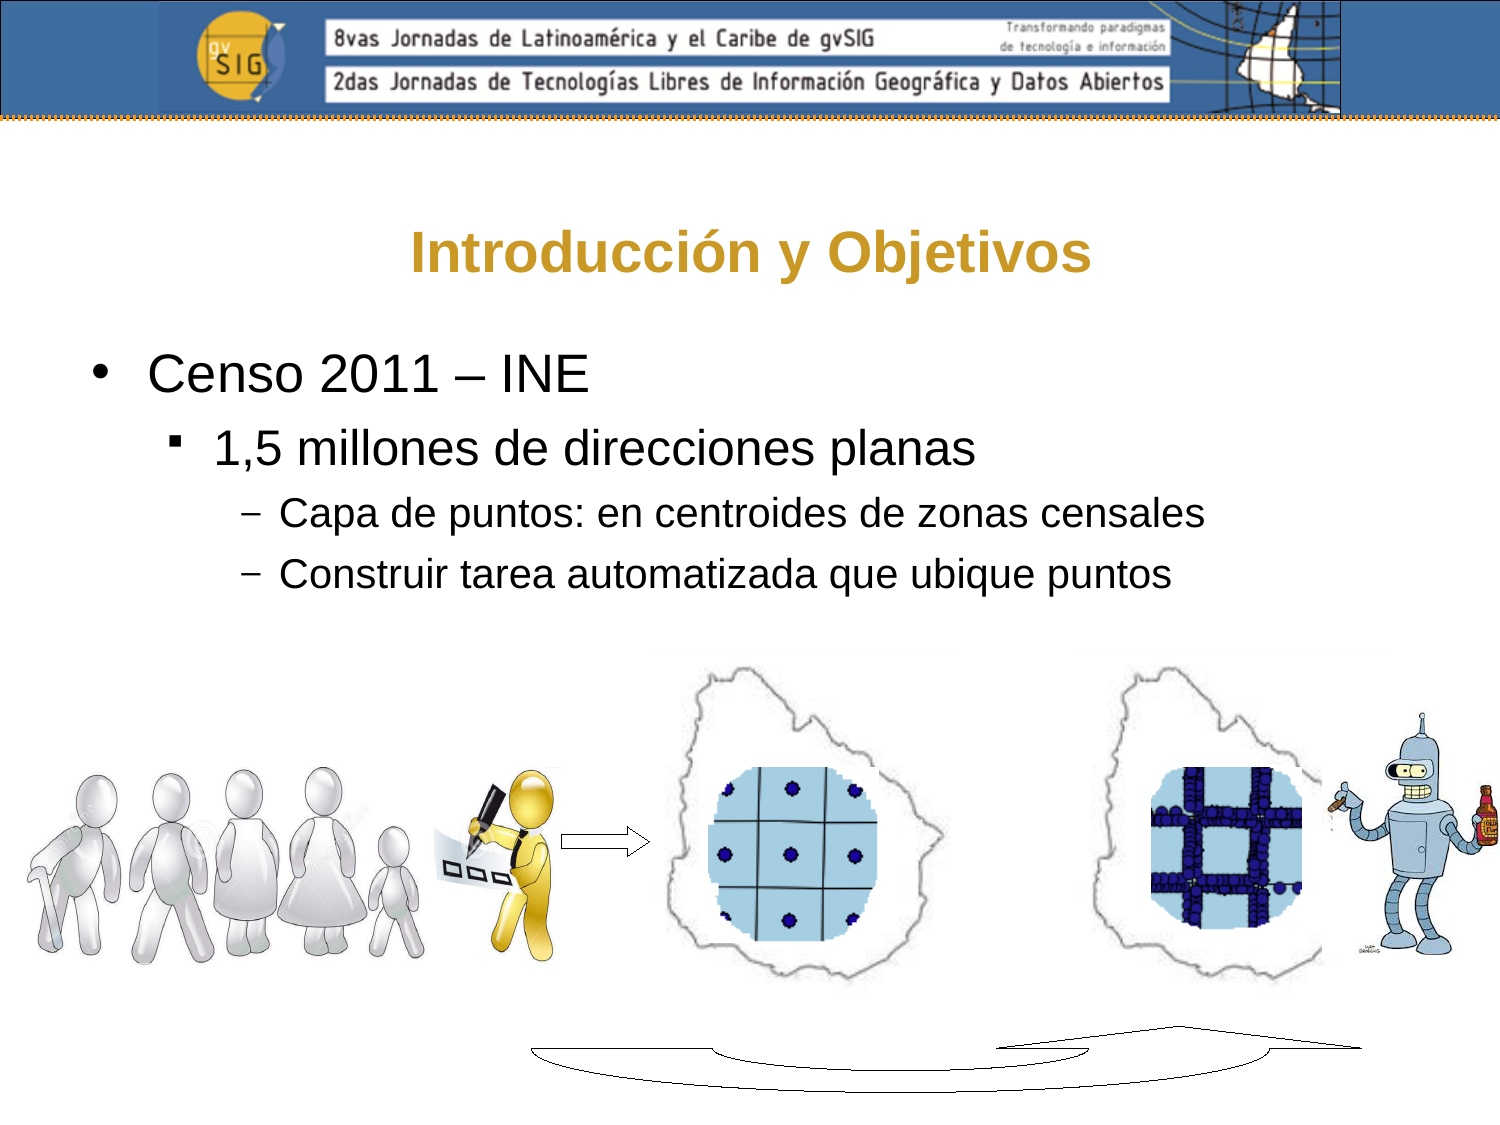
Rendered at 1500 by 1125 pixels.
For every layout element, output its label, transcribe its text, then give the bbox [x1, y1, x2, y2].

picture [1075, 649, 1500, 1004]
picture [649, 649, 963, 1004]
text_box [561, 826, 650, 857]
picture [0, 767, 562, 968]
text_box [531, 1026, 1362, 1093]
picture [159, 1, 1340, 113]
list Censo 2011 – INE 1,5 millones de direcciones planas Capa de puntos: en centroides de zonas censales Construir tarea automatizada que ubique puntos [76, 330, 1427, 779]
title Introducción y Objetivos [76, 166, 1427, 330]
